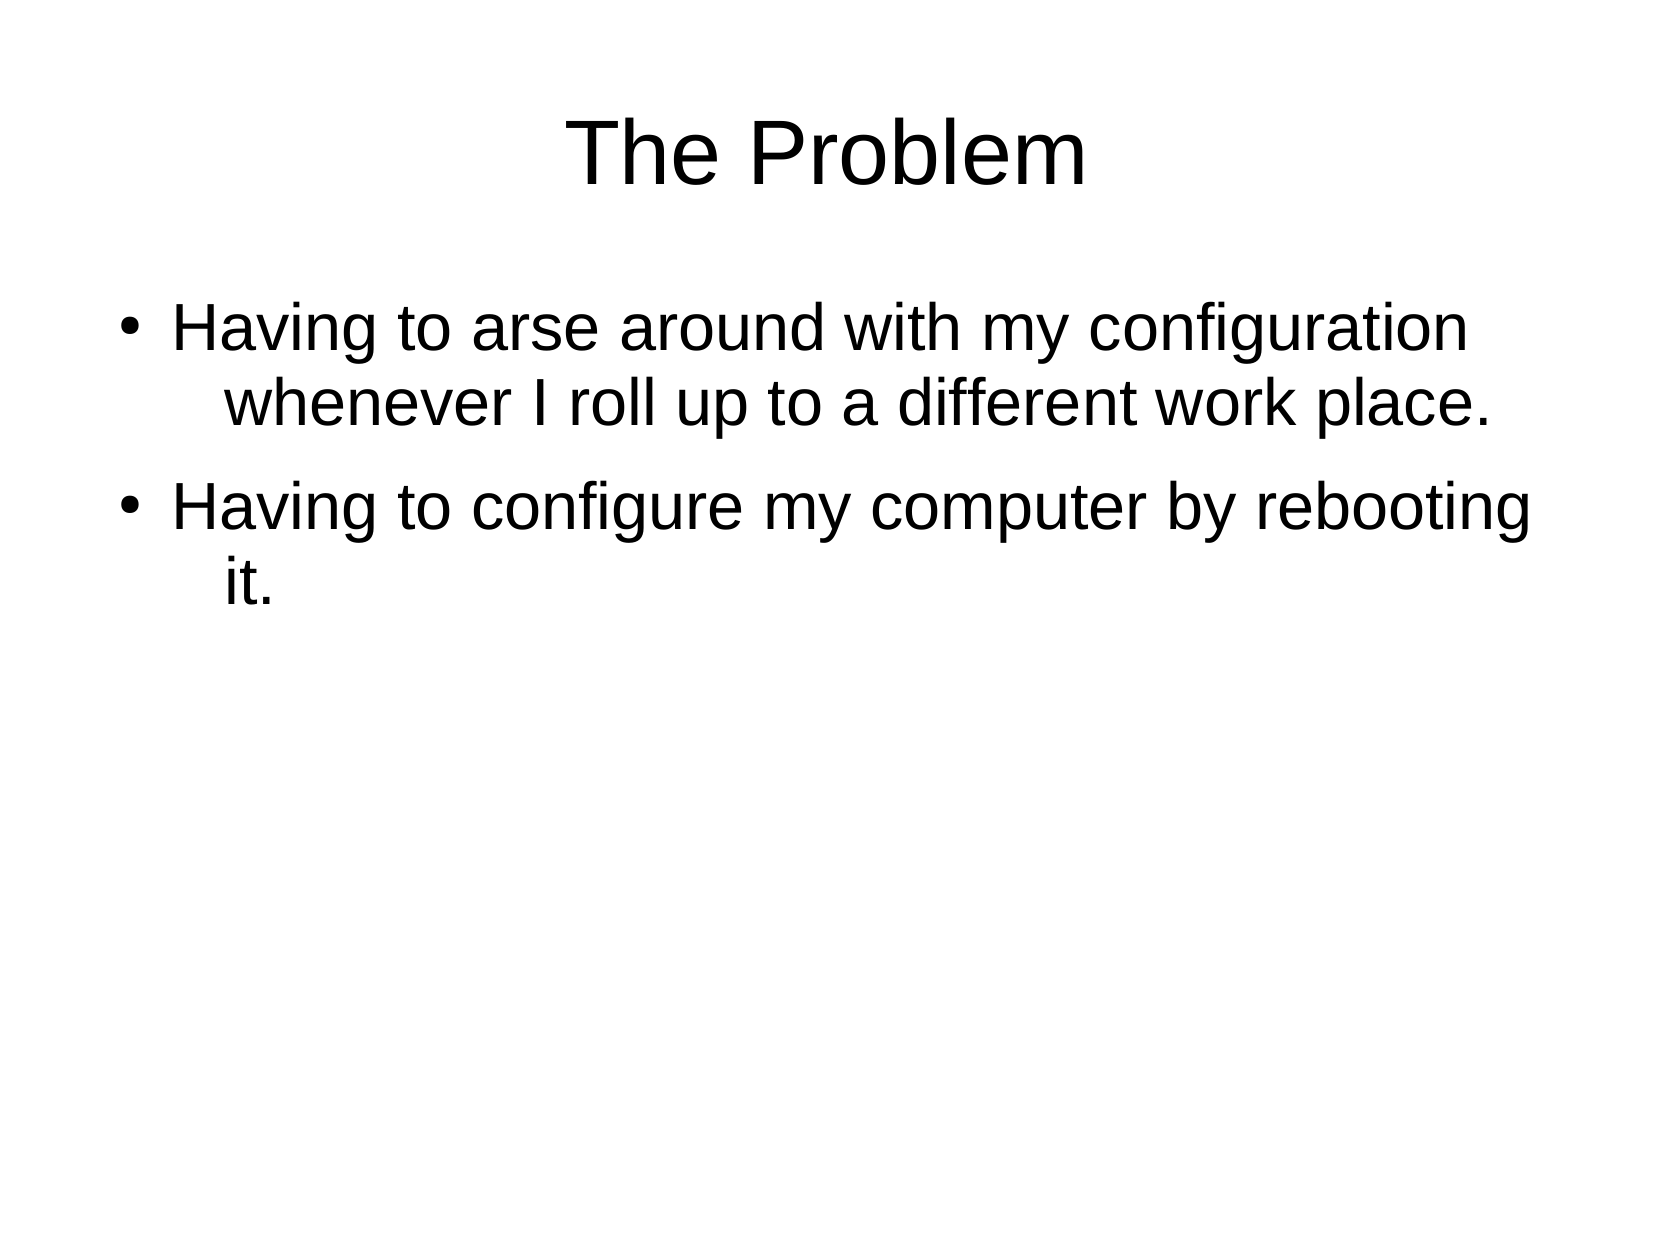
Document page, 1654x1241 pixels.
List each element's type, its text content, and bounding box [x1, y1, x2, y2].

title The Problem [82, 49, 1571, 257]
list Having to arse around with my configuration whenever I roll up to a different work place. Having to configure my computer by rebooting it. [82, 290, 1571, 1109]
